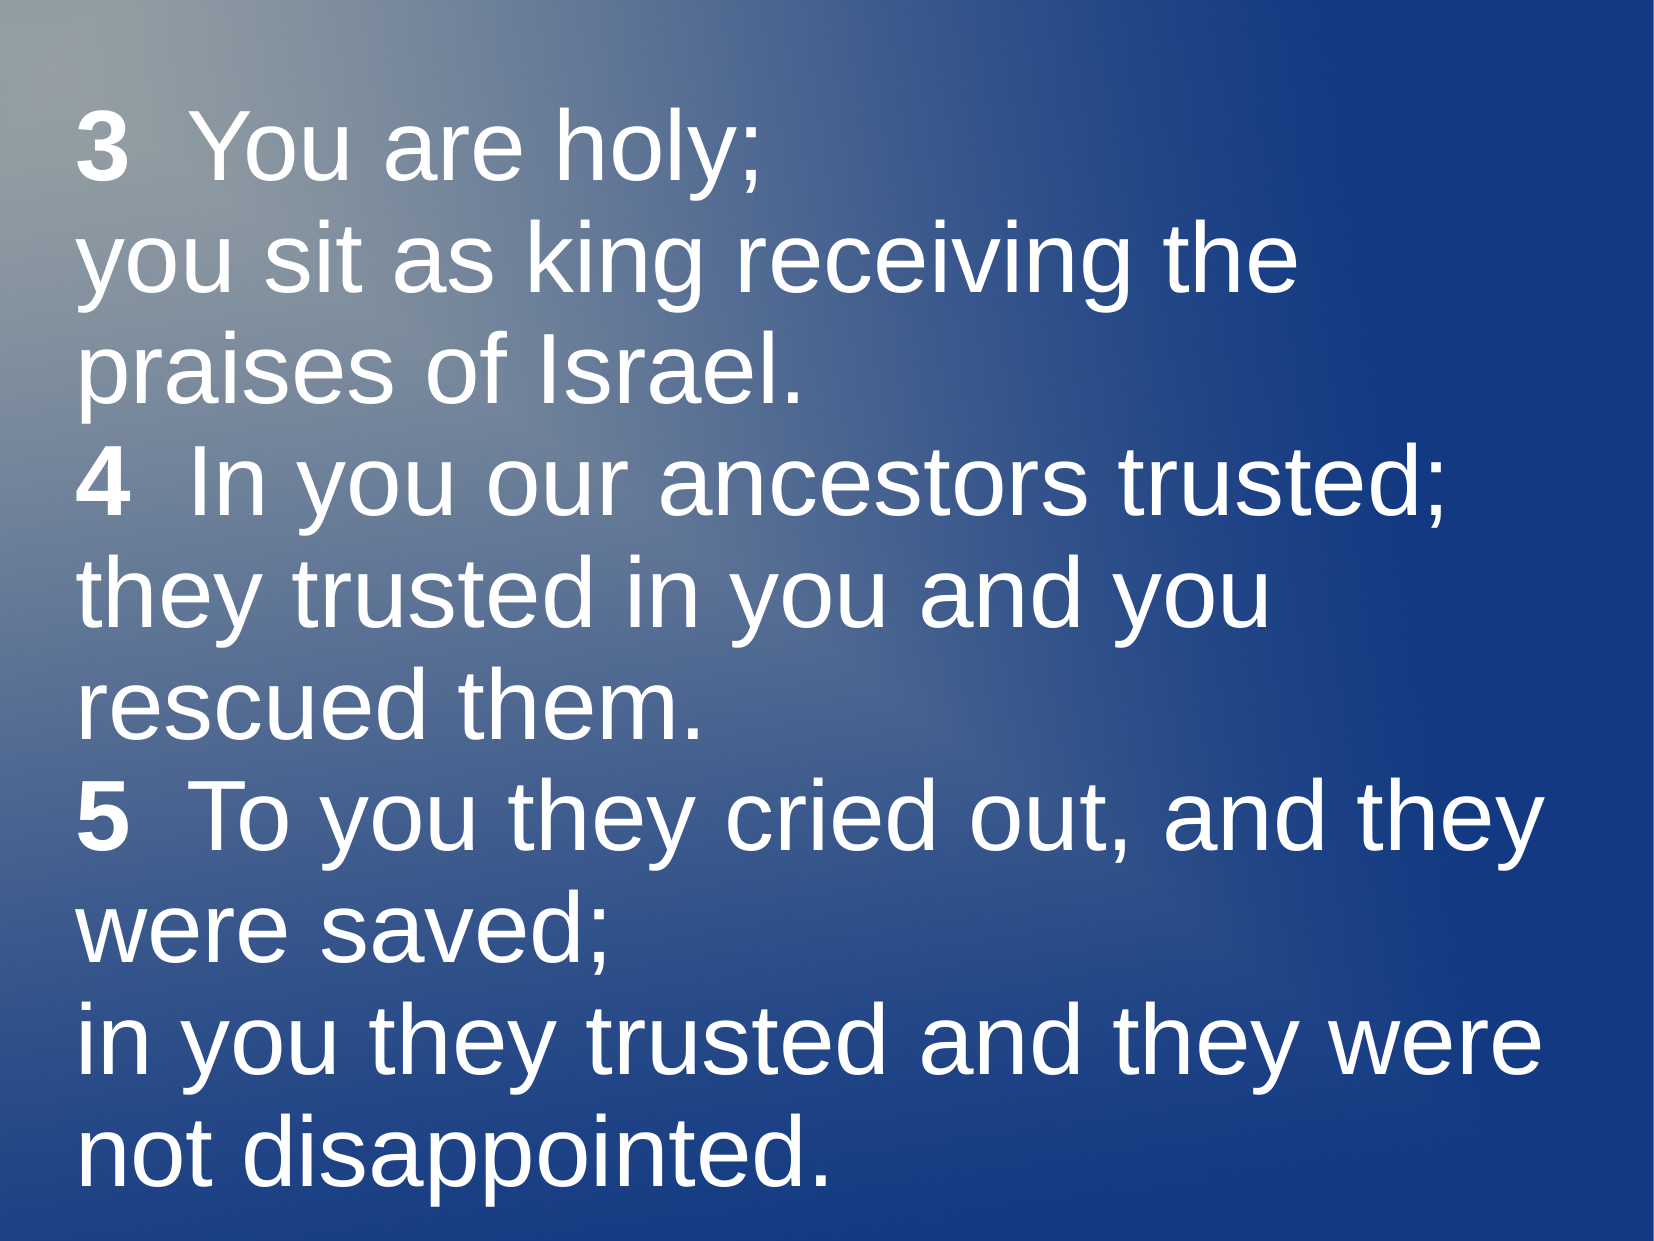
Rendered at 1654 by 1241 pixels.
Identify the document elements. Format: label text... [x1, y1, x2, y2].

picture [0, 0, 1654, 1241]
list 3 You are holy; you sit as king receiving the praises of Israel. 4 In you our ancestors trusted; they trusted in you and you rescued them. 5 To you they cried out, and they were saved; in you they trusted and they were not disappointed. [75, 90, 1549, 1241]
